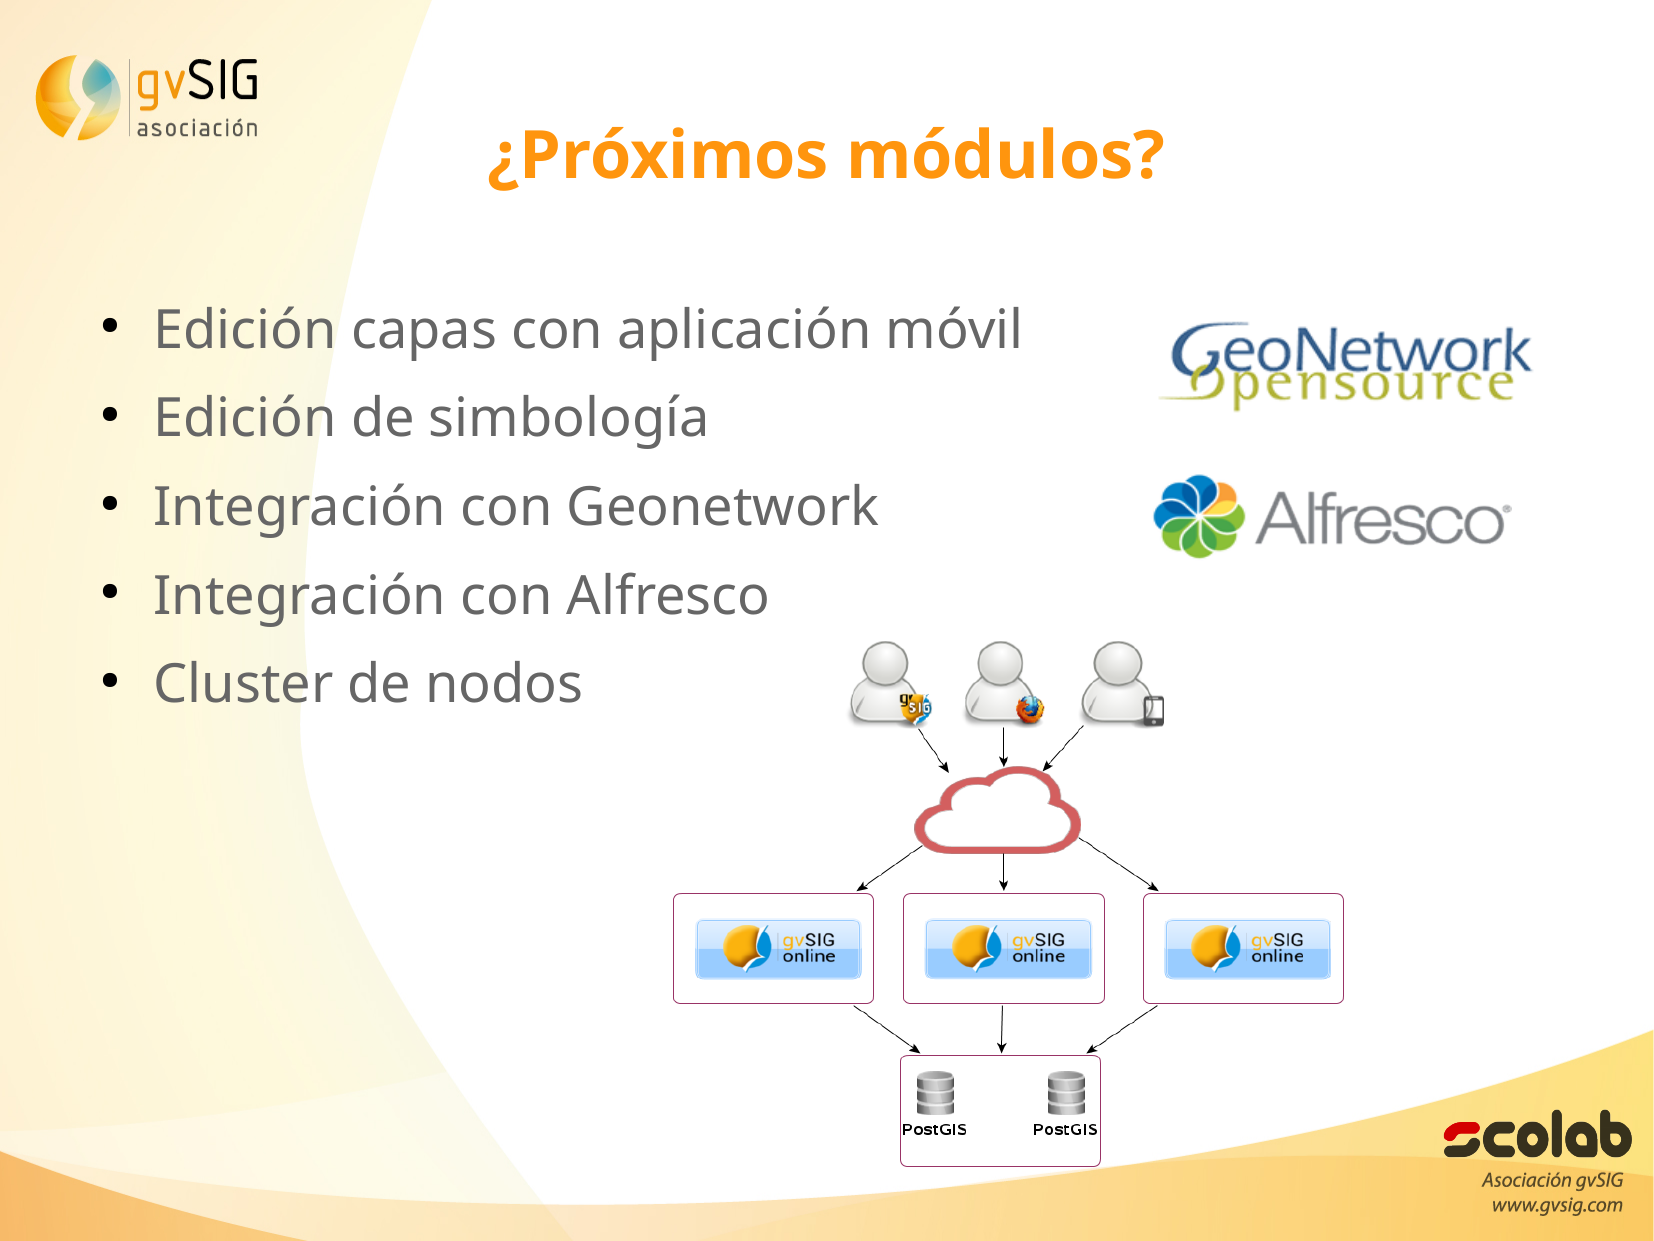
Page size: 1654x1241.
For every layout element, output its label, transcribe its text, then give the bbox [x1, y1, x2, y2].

list Edición capas con aplicación móvil Edición de simbología Integración con Geonetwork Integración con Alfresco Cluster de nodos [82, 290, 1571, 1010]
title ¿Próximos módulos? [82, 49, 1571, 257]
picture [0, 0, 1654, 1241]
